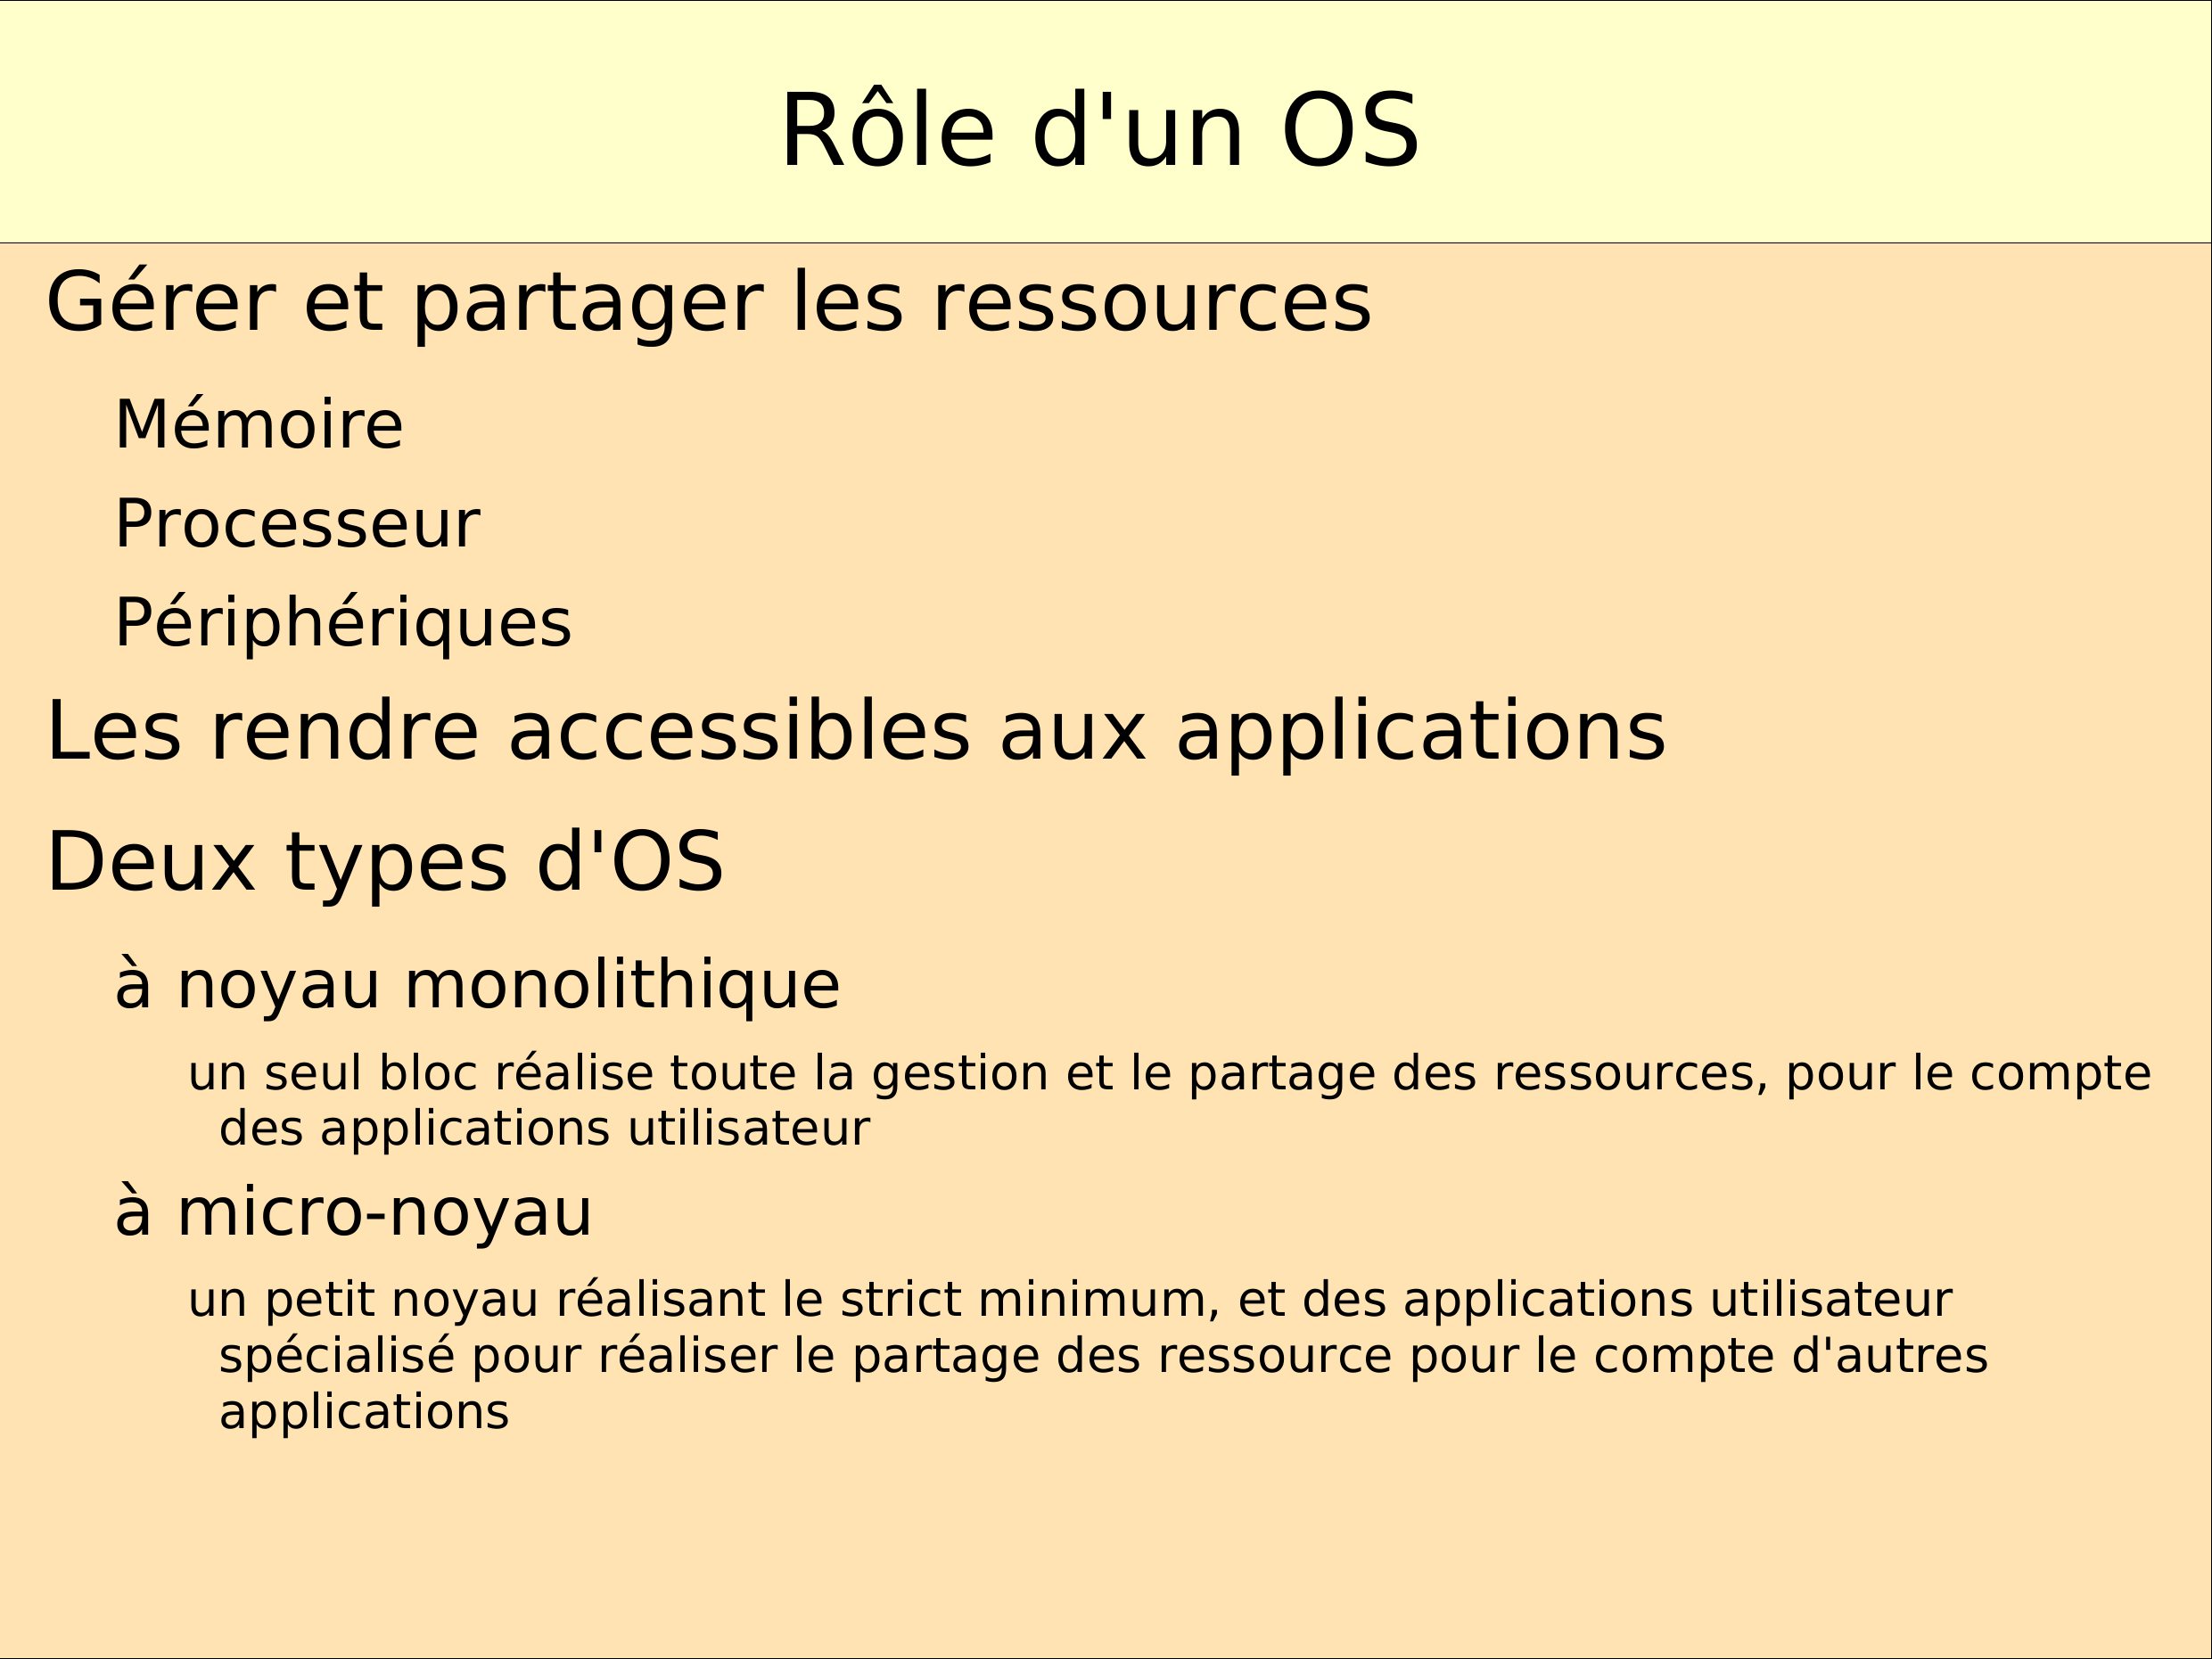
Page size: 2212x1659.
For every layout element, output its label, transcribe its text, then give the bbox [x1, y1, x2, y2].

title Rôle d'un OS [153, 51, 2048, 211]
list Gérer et partager les ressources Mémoire Processeur Périphériques Les rendre accessibles aux applications Deux types d'OS à noyau monolithique un seul bloc réalise toute la gestion et le partage des ressources, pour le compte des applications utilisateur à micro-noyau un petit noyau réalisant le strict minimum, et des applications utilisateur spécialisé pour réaliser le partage des ressource pour le compte d'autres applications [29, 254, 2175, 1645]
